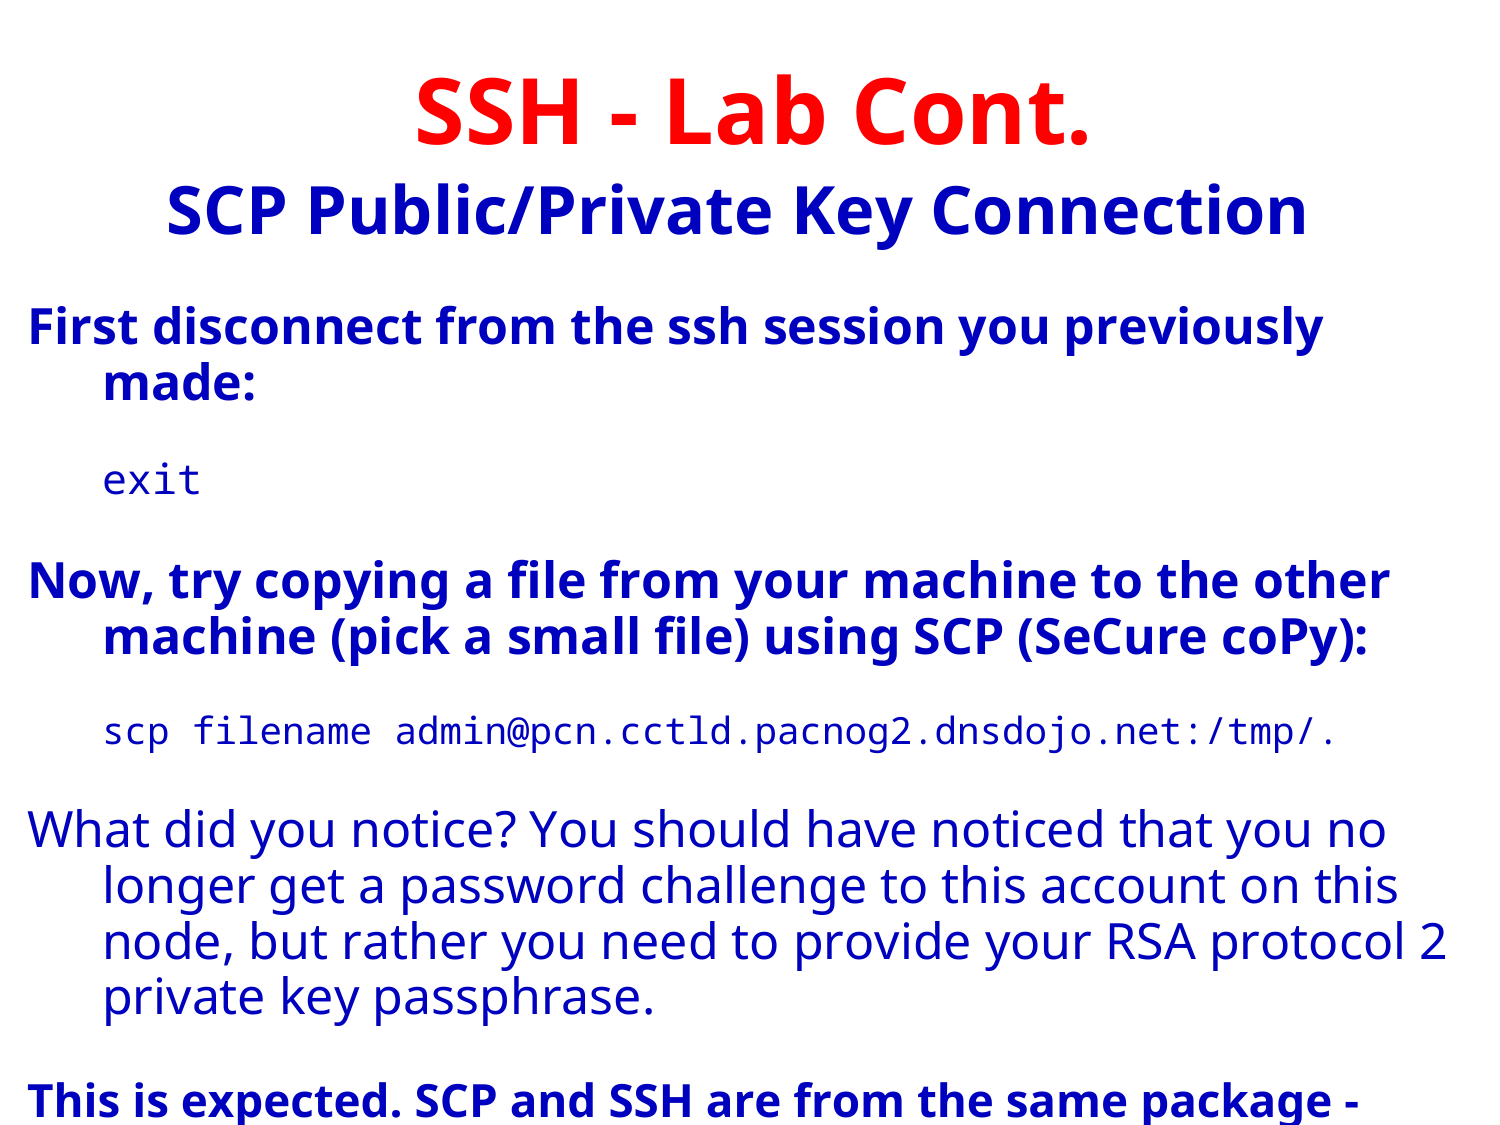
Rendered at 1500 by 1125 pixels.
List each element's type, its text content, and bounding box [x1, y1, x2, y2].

title SSH - Lab Cont. [191, 46, 1341, 165]
list SCP Public/Private Key Connection First disconnect from the ssh session you previously made: exit Now, try copying a file from your machine to the other machine (pick a small file) using SCP (SeCure coPy): scp filename admin@pcn.cctld.pacnog2.dnsdojo.net:/tmp/. What did you notice? You should have noticed that you no longer get a password challenge to this account on this node, but rather you need to provide your RSA protocol 2 private key passphrase. This is expected. SCP and SSH are from the same package - OpenSSH and both use RSA and DSA keys in the same way. [27, 175, 1450, 1125]
text_box [82, 929, 1302, 1042]
